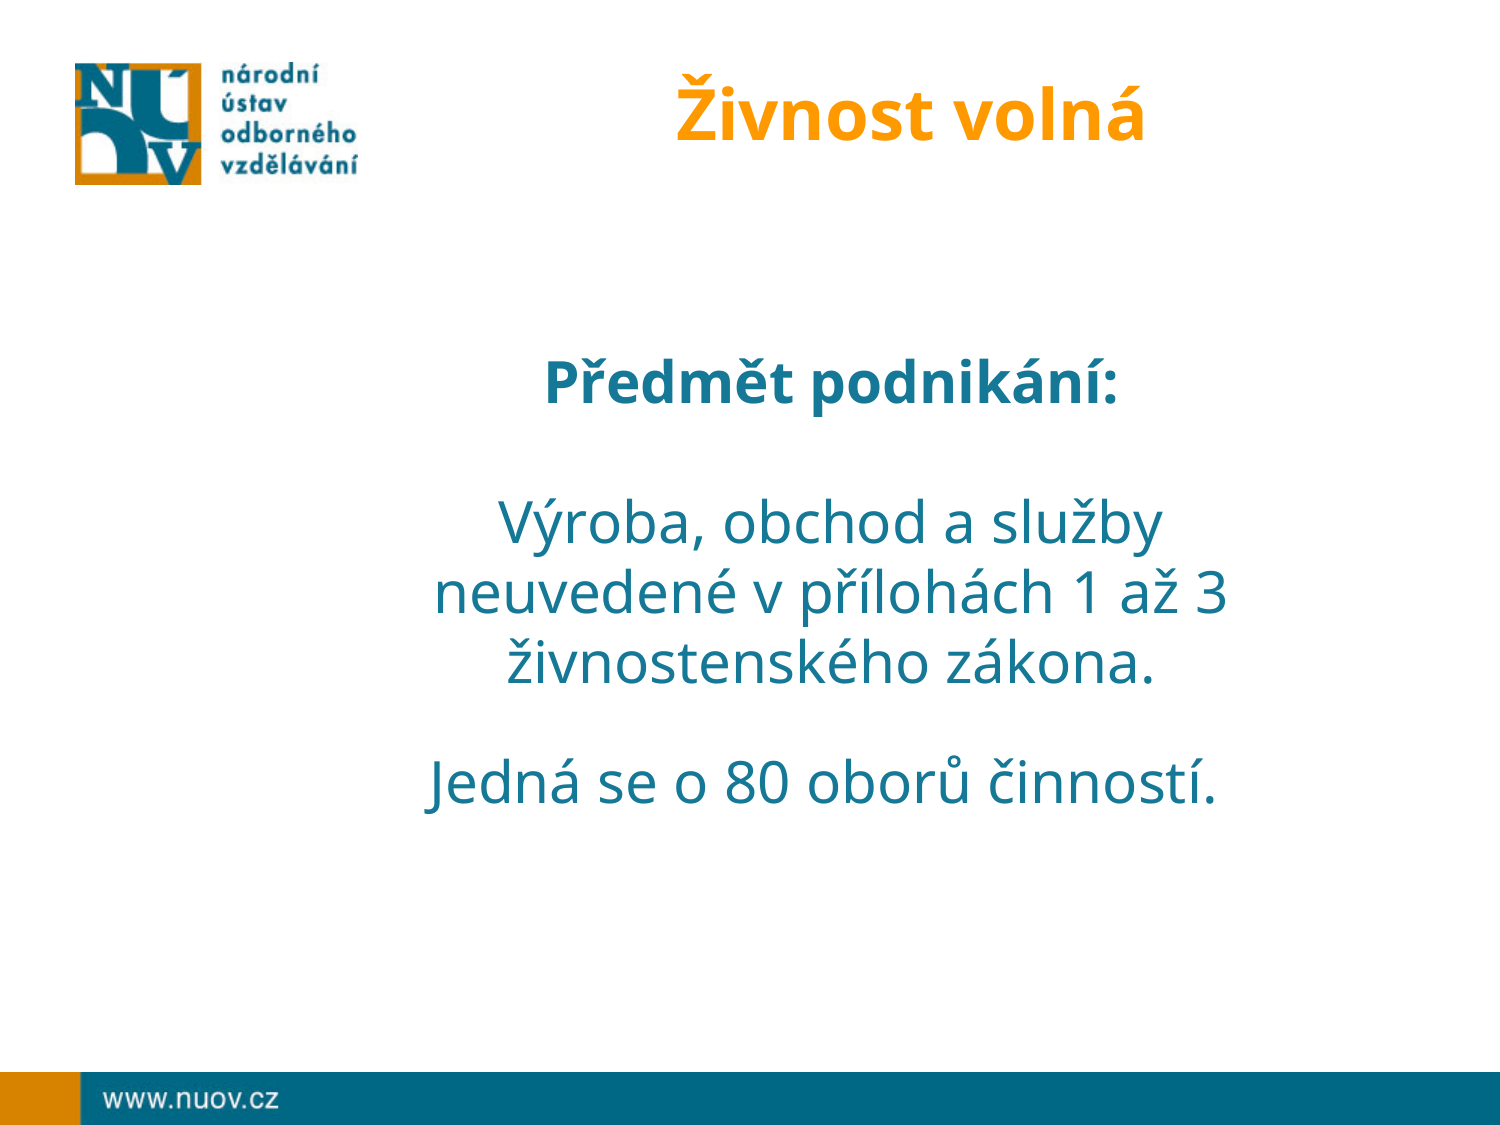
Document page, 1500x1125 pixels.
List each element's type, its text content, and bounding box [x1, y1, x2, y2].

text_box [0, 1072, 1500, 1125]
text_box [75, 62, 358, 185]
text_box Předmět podnikání: Výroba, obchod a služby neuvedené v přílohách 1 až 3 živnostenského zákona. Jedná se o 80 oborů činností. [249, 337, 1413, 823]
title Živnost volná [399, 37, 1425, 188]
